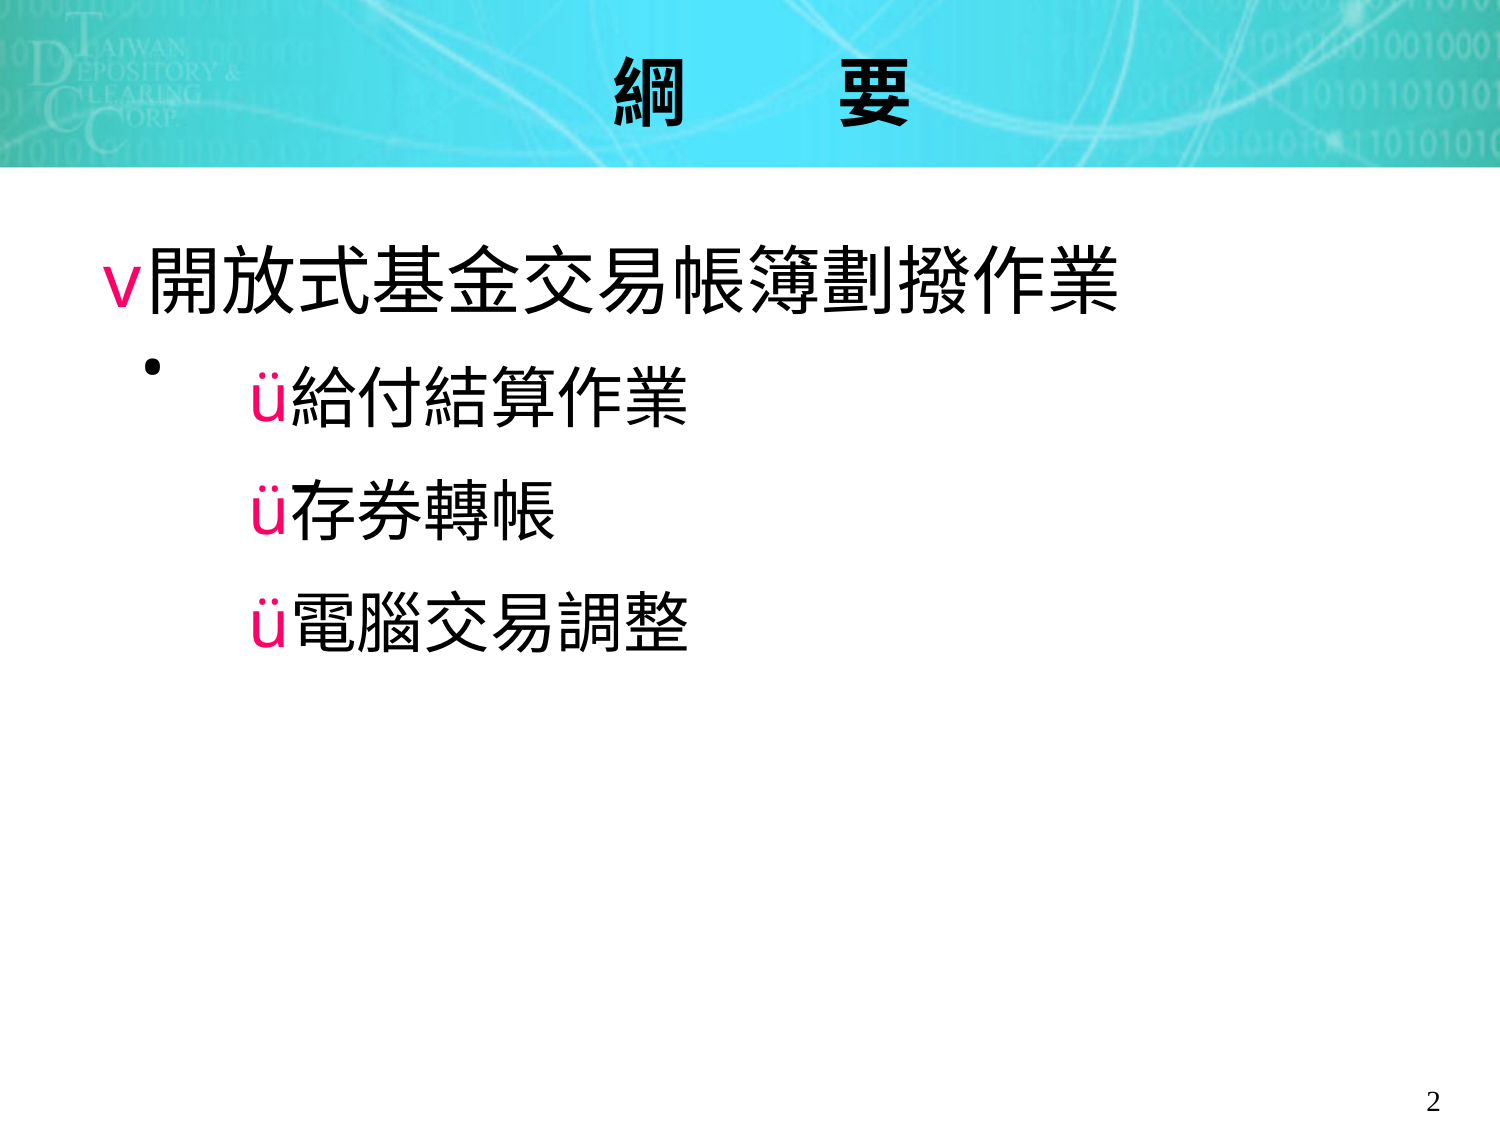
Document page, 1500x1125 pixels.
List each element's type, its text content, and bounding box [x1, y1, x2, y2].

text_box 開放式基金交易帳簿劃撥作業 給付結算作業 存券轉帳 電腦交易調整 [89, 208, 1427, 1059]
text_box [1411, 1074, 1500, 1125]
text_box 綱 要 [112, 31, 1413, 149]
